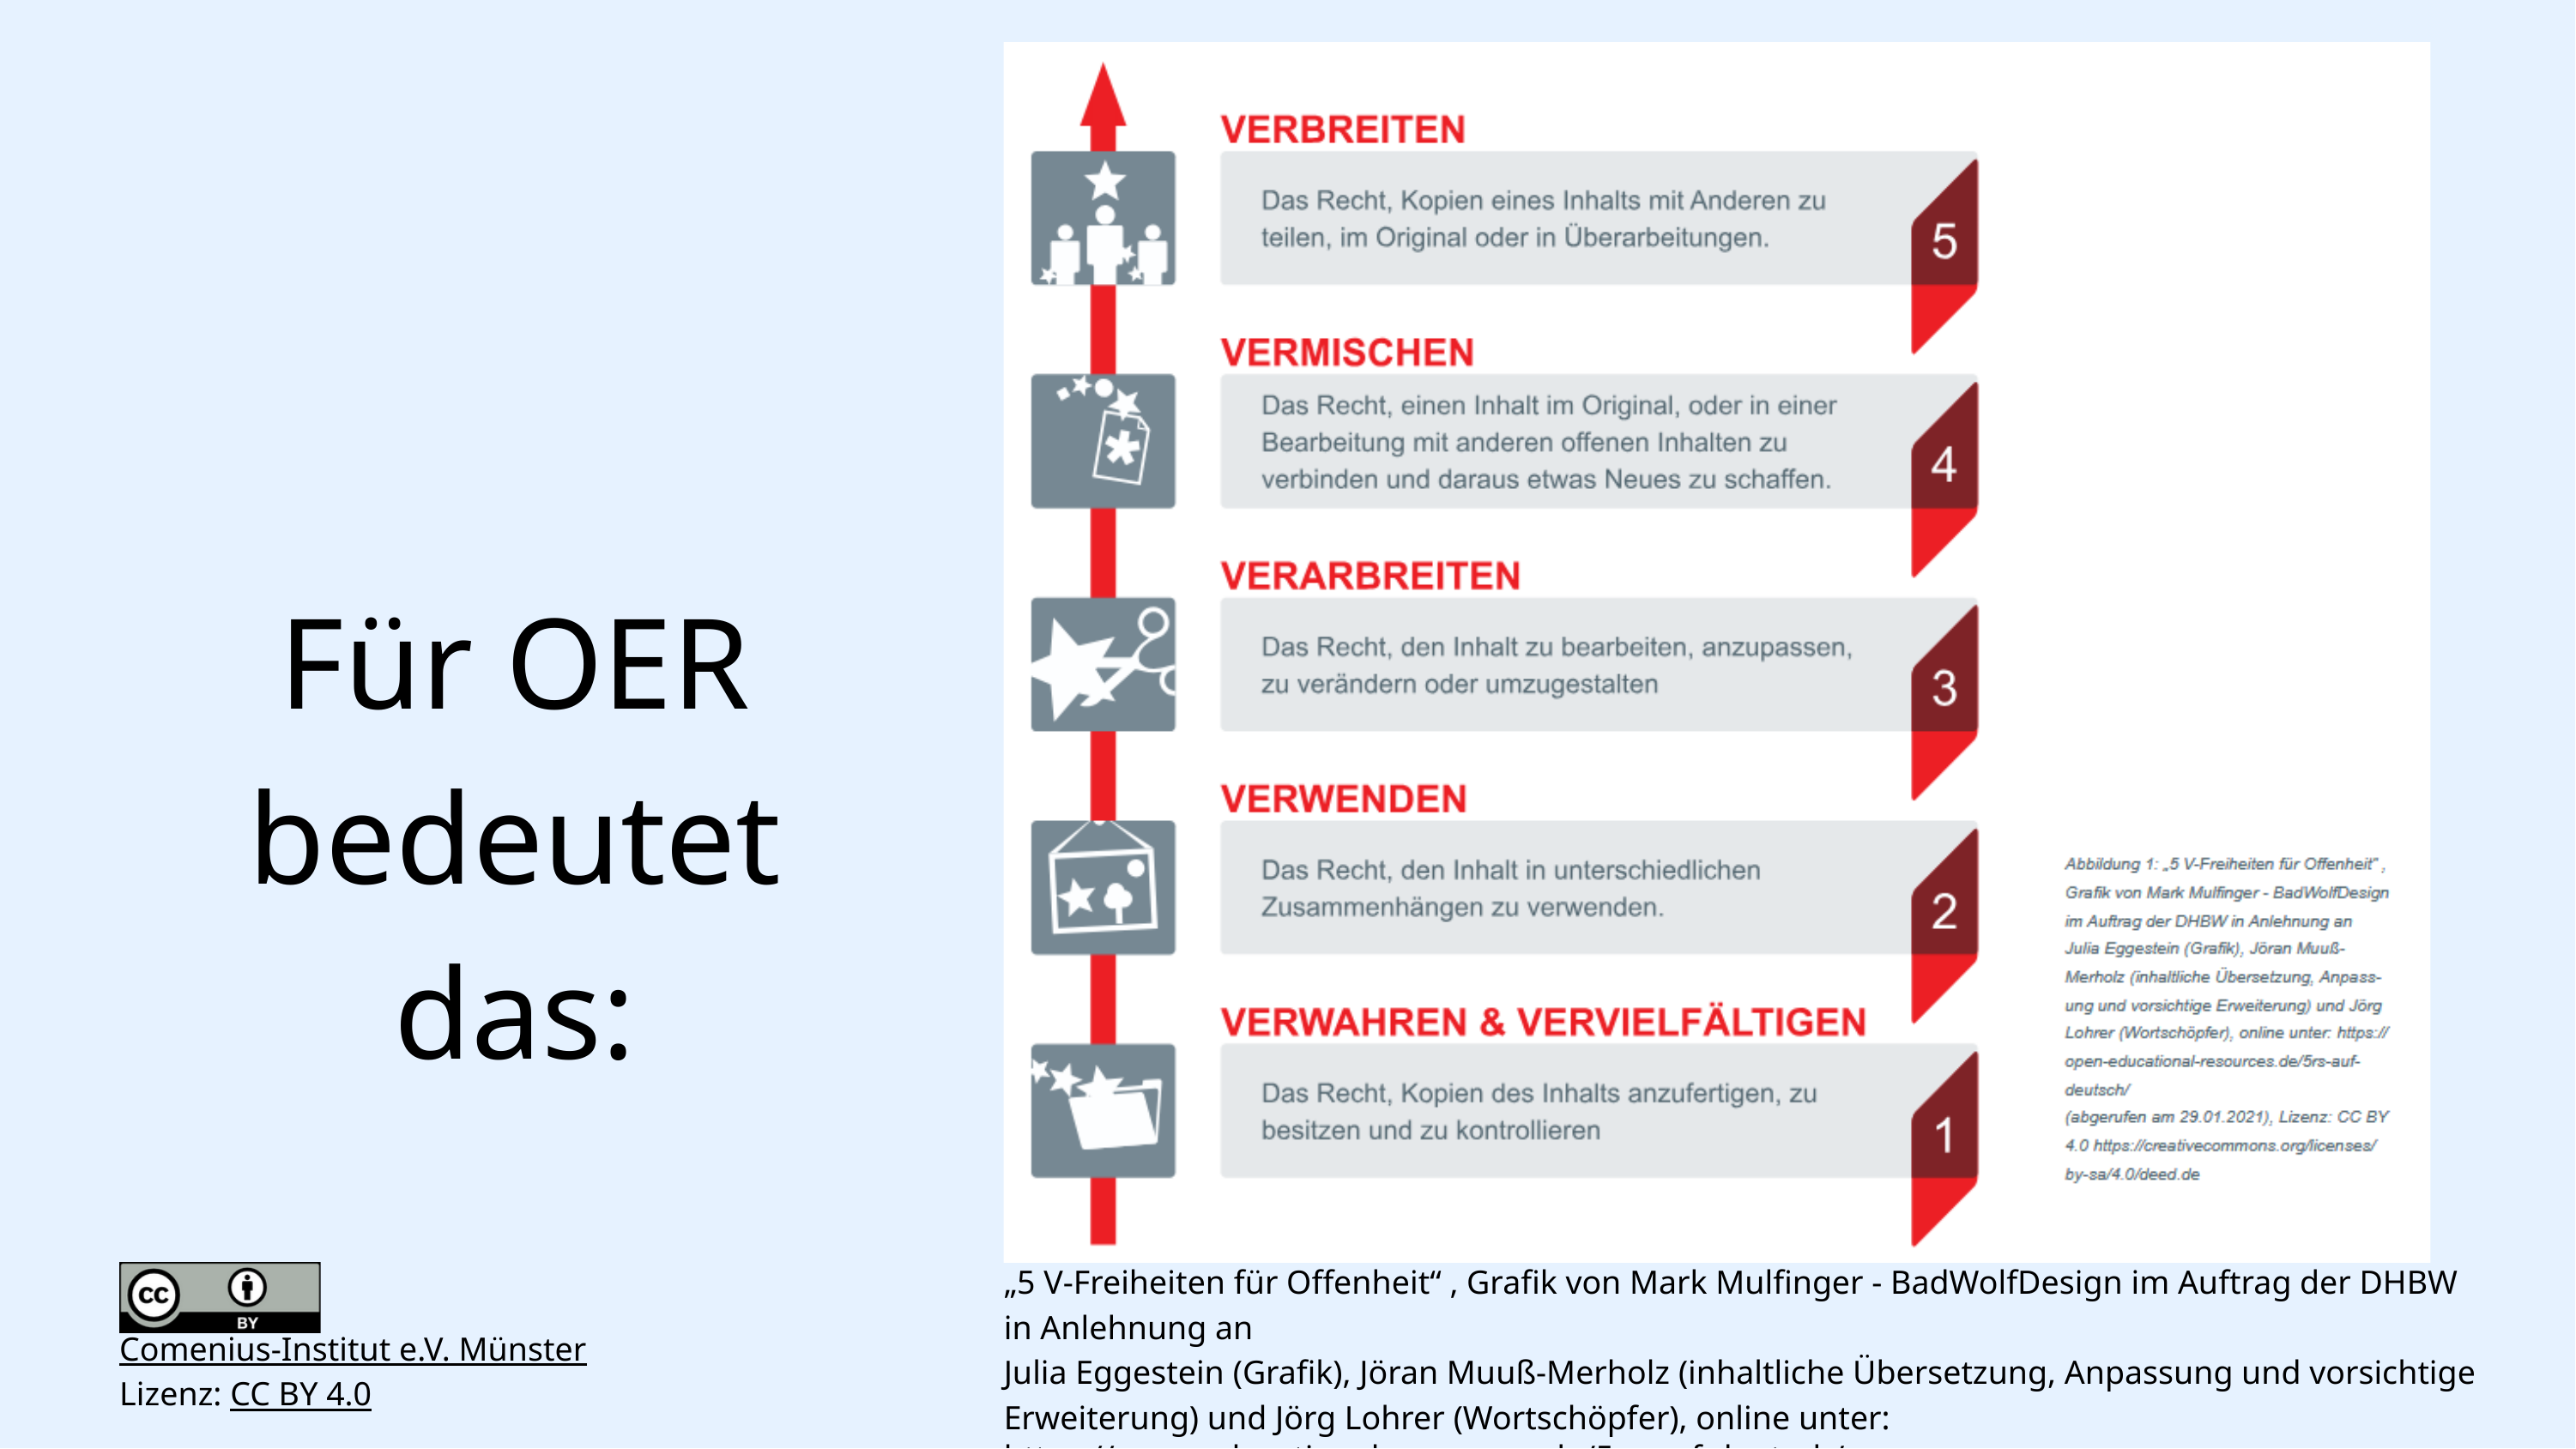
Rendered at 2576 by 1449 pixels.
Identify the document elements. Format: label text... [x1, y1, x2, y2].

text_box [1003, 42, 2431, 1255]
text_box „5 V-Freiheiten für Offenheit“ , Grafik von Mark Mulfinger - BadWolfDesign im Auftrag der DHBW in Anlehnung an Julia Eggestein (Grafik), Jöran Muuß-Merholz (inhaltliche Übersetzung, Anpassung und vorsichtige Erweiterung) und Jörg Lohrer (Wortschöpfer), online unter: https://open-educational-resources.de/5rs-auf-deutsch/ Lizenz: CC BY 4.0 [1003, 1255, 2480, 1434]
text_box [119, 1262, 321, 1327]
text_box Comenius-Institut e.V. Münster Lizenz: CC BY 4.0 [119, 1327, 1003, 1416]
text_box Für OER bedeutet das: [158, 558, 872, 903]
